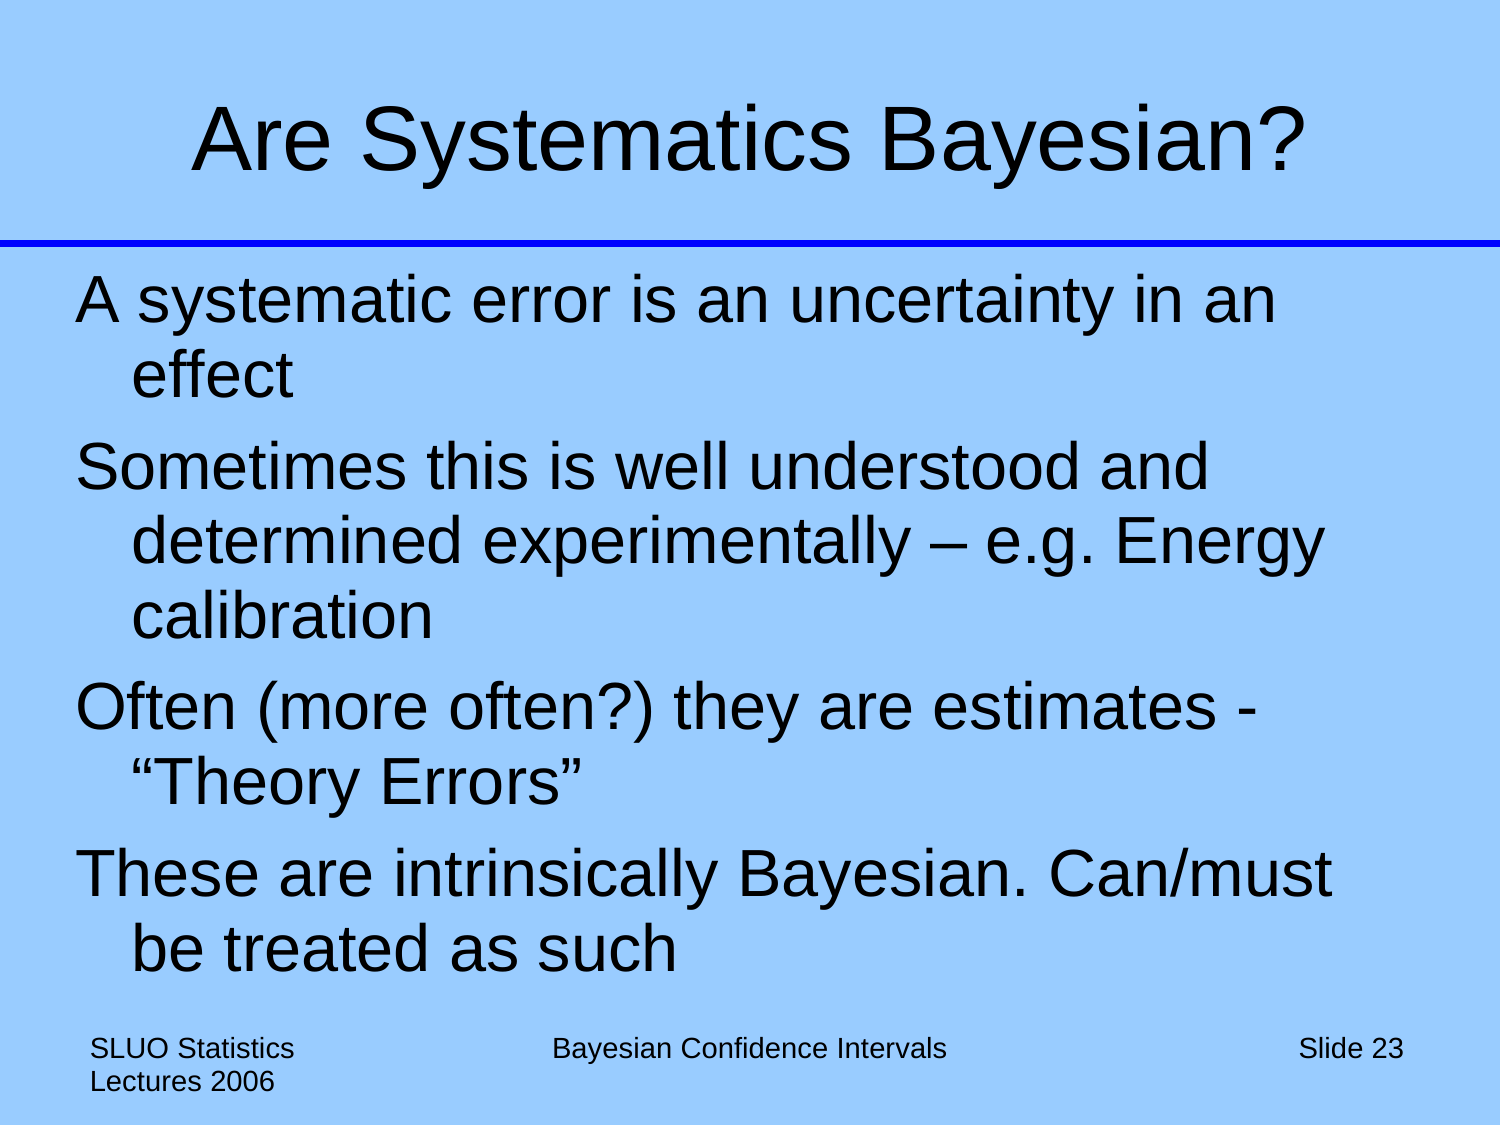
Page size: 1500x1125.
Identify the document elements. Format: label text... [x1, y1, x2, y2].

list A systematic error is an uncertainty in an effect Sometimes this is well understood and determined experimentally – e.g. Energy calibration Often (more often?) they are estimates - “Theory Errors” These are intrinsically Bayesian. Can/must be treated as such [75, 262, 1426, 1006]
title Are Systematics Bayesian? [75, 45, 1426, 233]
